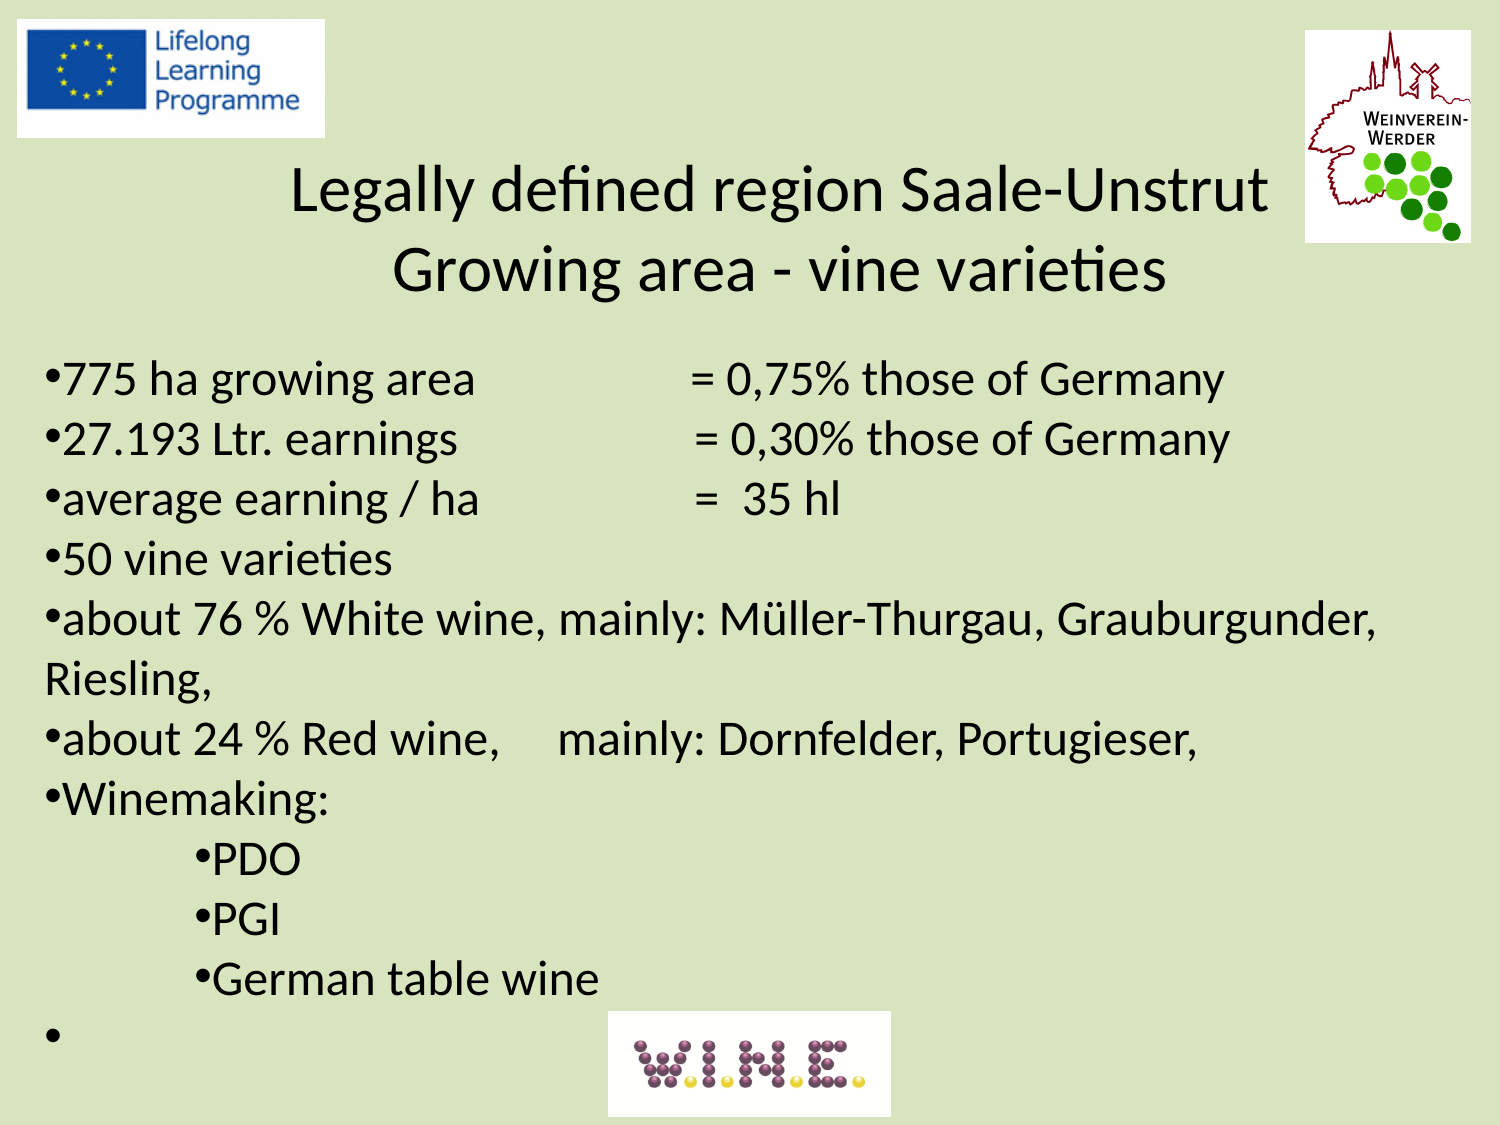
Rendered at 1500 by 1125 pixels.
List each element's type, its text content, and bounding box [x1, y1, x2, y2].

picture [608, 1081, 891, 1117]
text_box Legally defined region Saale-Unstrut Growing area - vine varieties [135, 137, 1426, 303]
picture [17, 19, 325, 138]
picture [1305, 30, 1471, 243]
text_box 775 ha growing area = 0,75% those of Germany 27.193 Ltr. earnings = 0,30% those of Germany average earning / ha = 35 hl 50 vine varieties about 76 % White wine, mainly: Müller-Thurgau, Grauburgunder, Riesling, about 24 % Red wine, mainly: Dornfelder, Portugieser, Winemaking: PDO PGI German table wine [29, 338, 1471, 1081]
